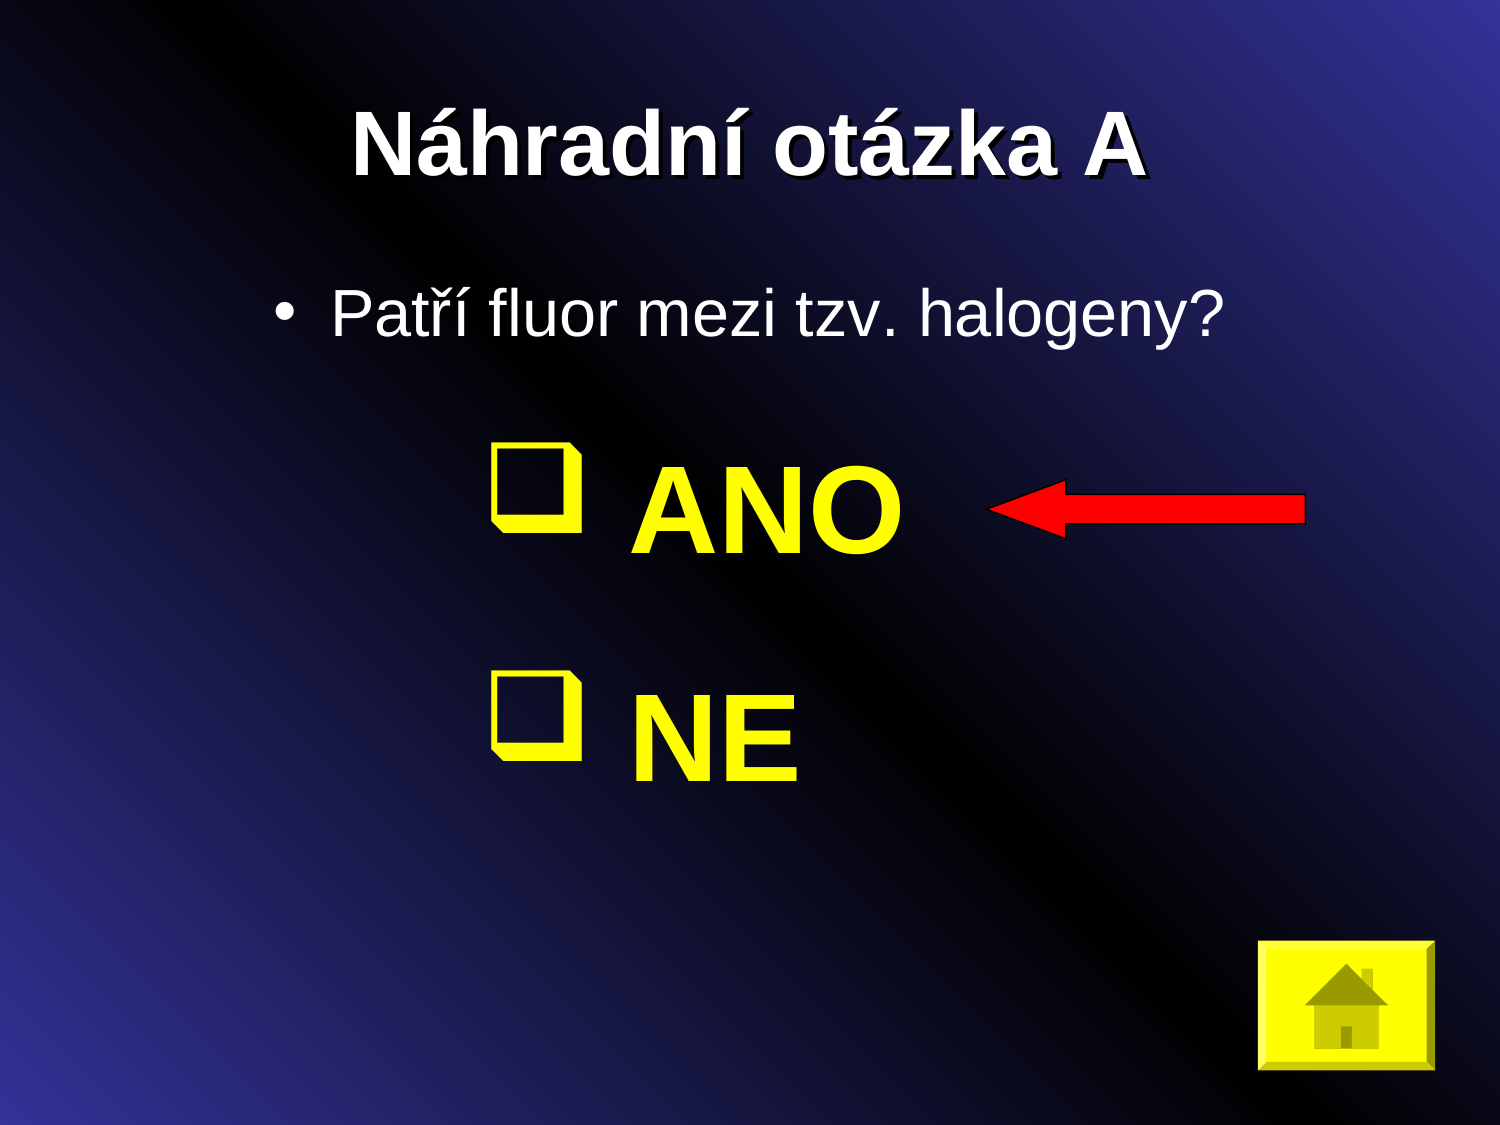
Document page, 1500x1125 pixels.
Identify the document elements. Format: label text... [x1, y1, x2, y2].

list Patří fluor mezi tzv. halogeny? [75, 262, 1426, 374]
text_box [1259, 940, 1436, 1071]
text_box ANO NE [466, 420, 963, 815]
title Náhradní otázka A [75, 45, 1426, 233]
text_box [986, 479, 1306, 539]
